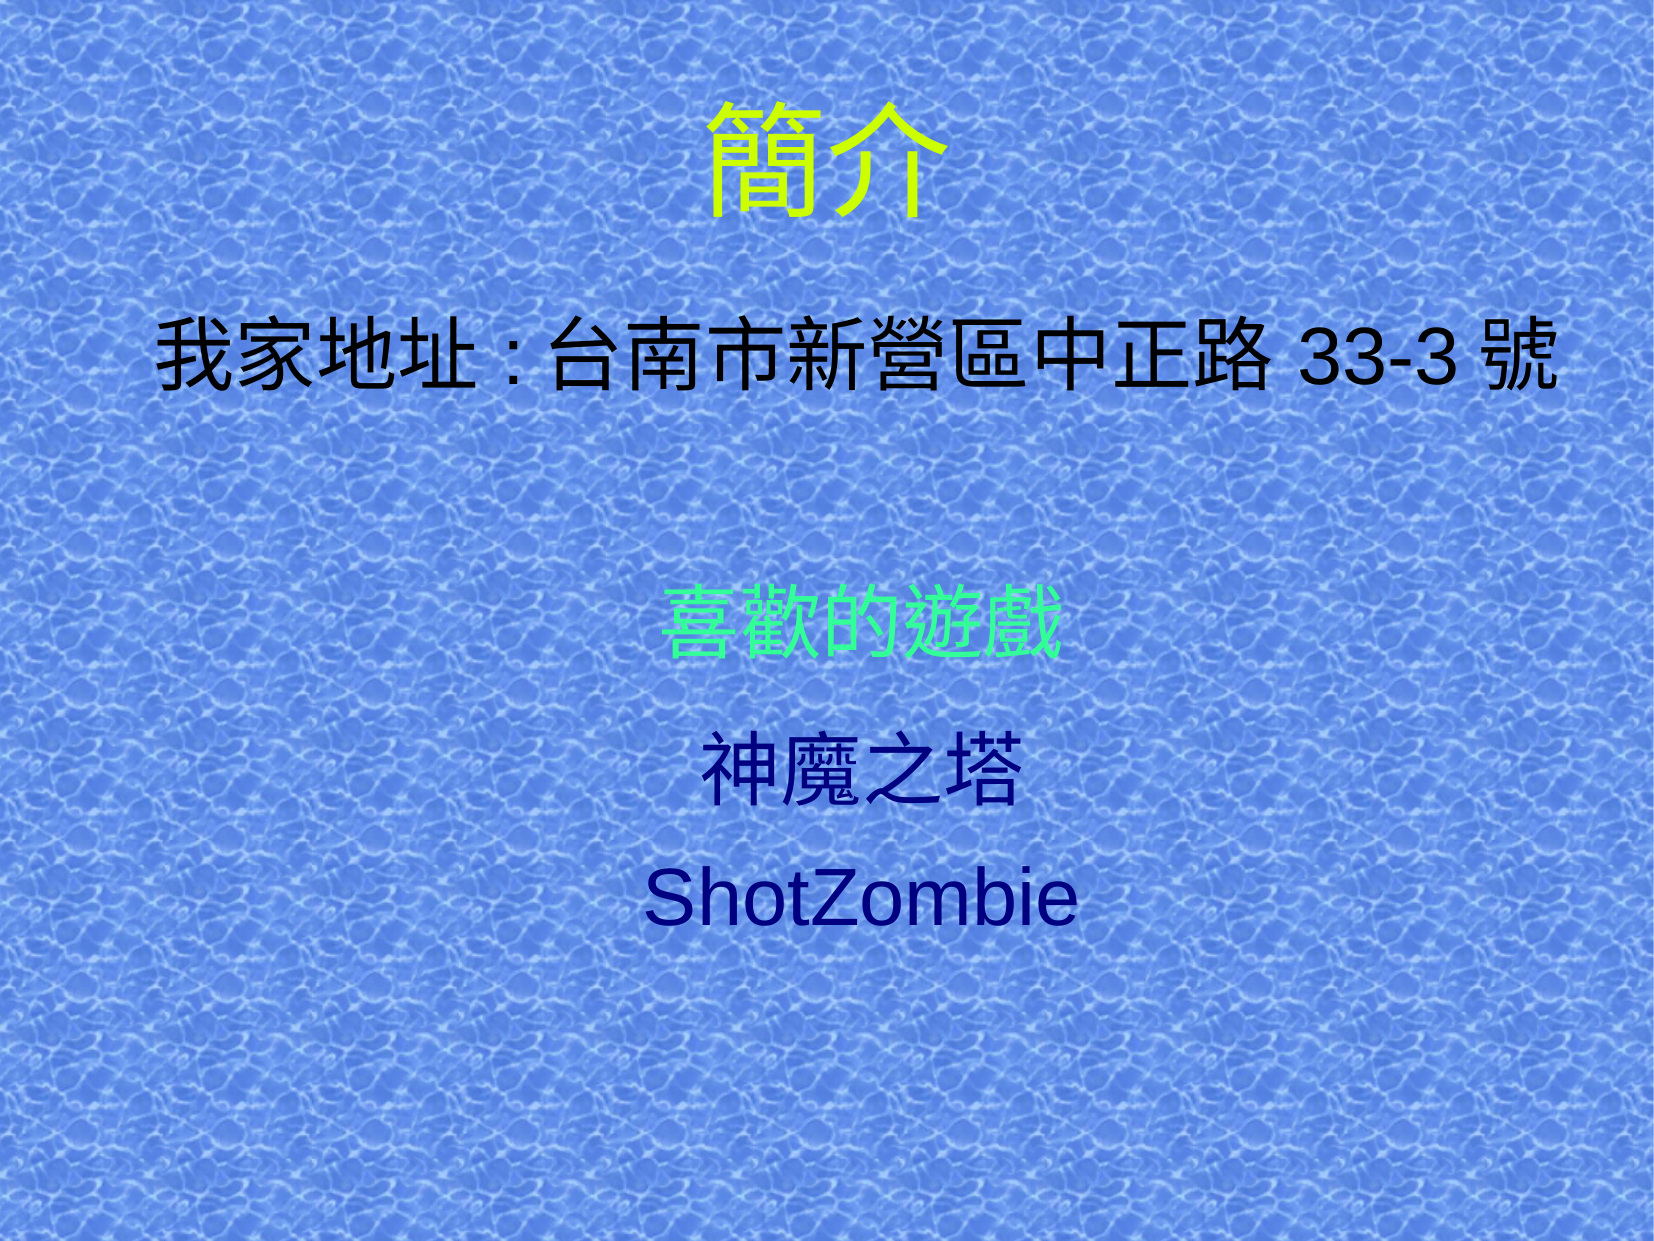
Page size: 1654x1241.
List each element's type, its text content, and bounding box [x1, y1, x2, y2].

list 我家地址:台南市新營區中正路33-3號 喜歡的遊戲 神魔之塔 ShotZombie [82, 290, 1571, 1010]
title 簡介 [82, 49, 1571, 257]
picture [0, 0, 1654, 1241]
